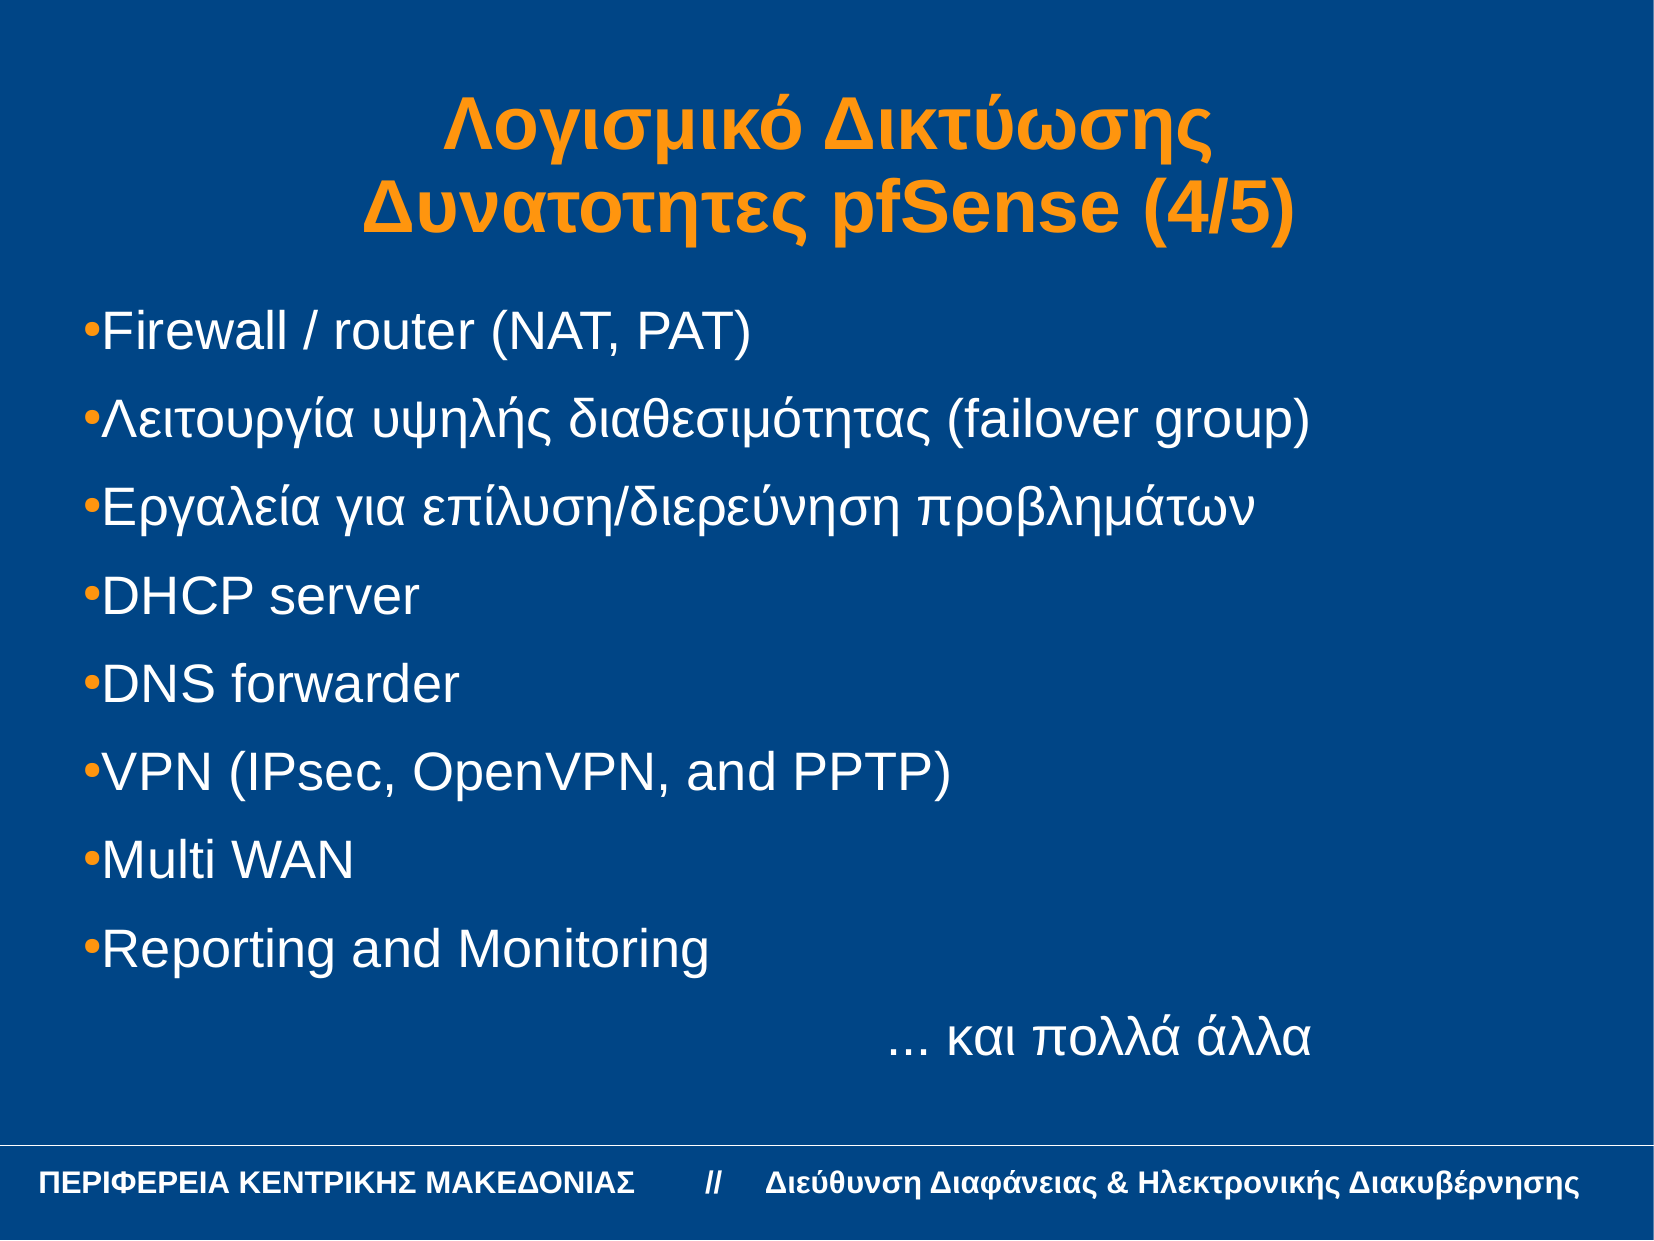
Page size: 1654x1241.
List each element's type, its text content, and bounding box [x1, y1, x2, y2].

text_box ΠΕΡΙΦΕΡΕΙΑ ΚΕΝΤΡΙΚΗΣ ΜΑΚΕΔΟΝΙΑΣ // Διεύθυνση Διαφάνειας & Ηλεκτρονικής Διακυβέρνησης [23, 1157, 1654, 1208]
list Firewall / router (ΝΑΤ, PAT) Λειτουργία υψηλής διαθεσιμότητας (failover group) Εργαλεία για επίλυση/διερεύνηση προβλημάτων DHCP server DNS forwarder VPN (IPsec, OpenVPN, and PPTP) Multi WAN Reporting and Monitoring ... και πολλά άλλα [82, 299, 1571, 1123]
text_box Λογισμικό Δικτύωσης Δυνατοτητες pfSense (4/5) [85, 60, 1574, 266]
